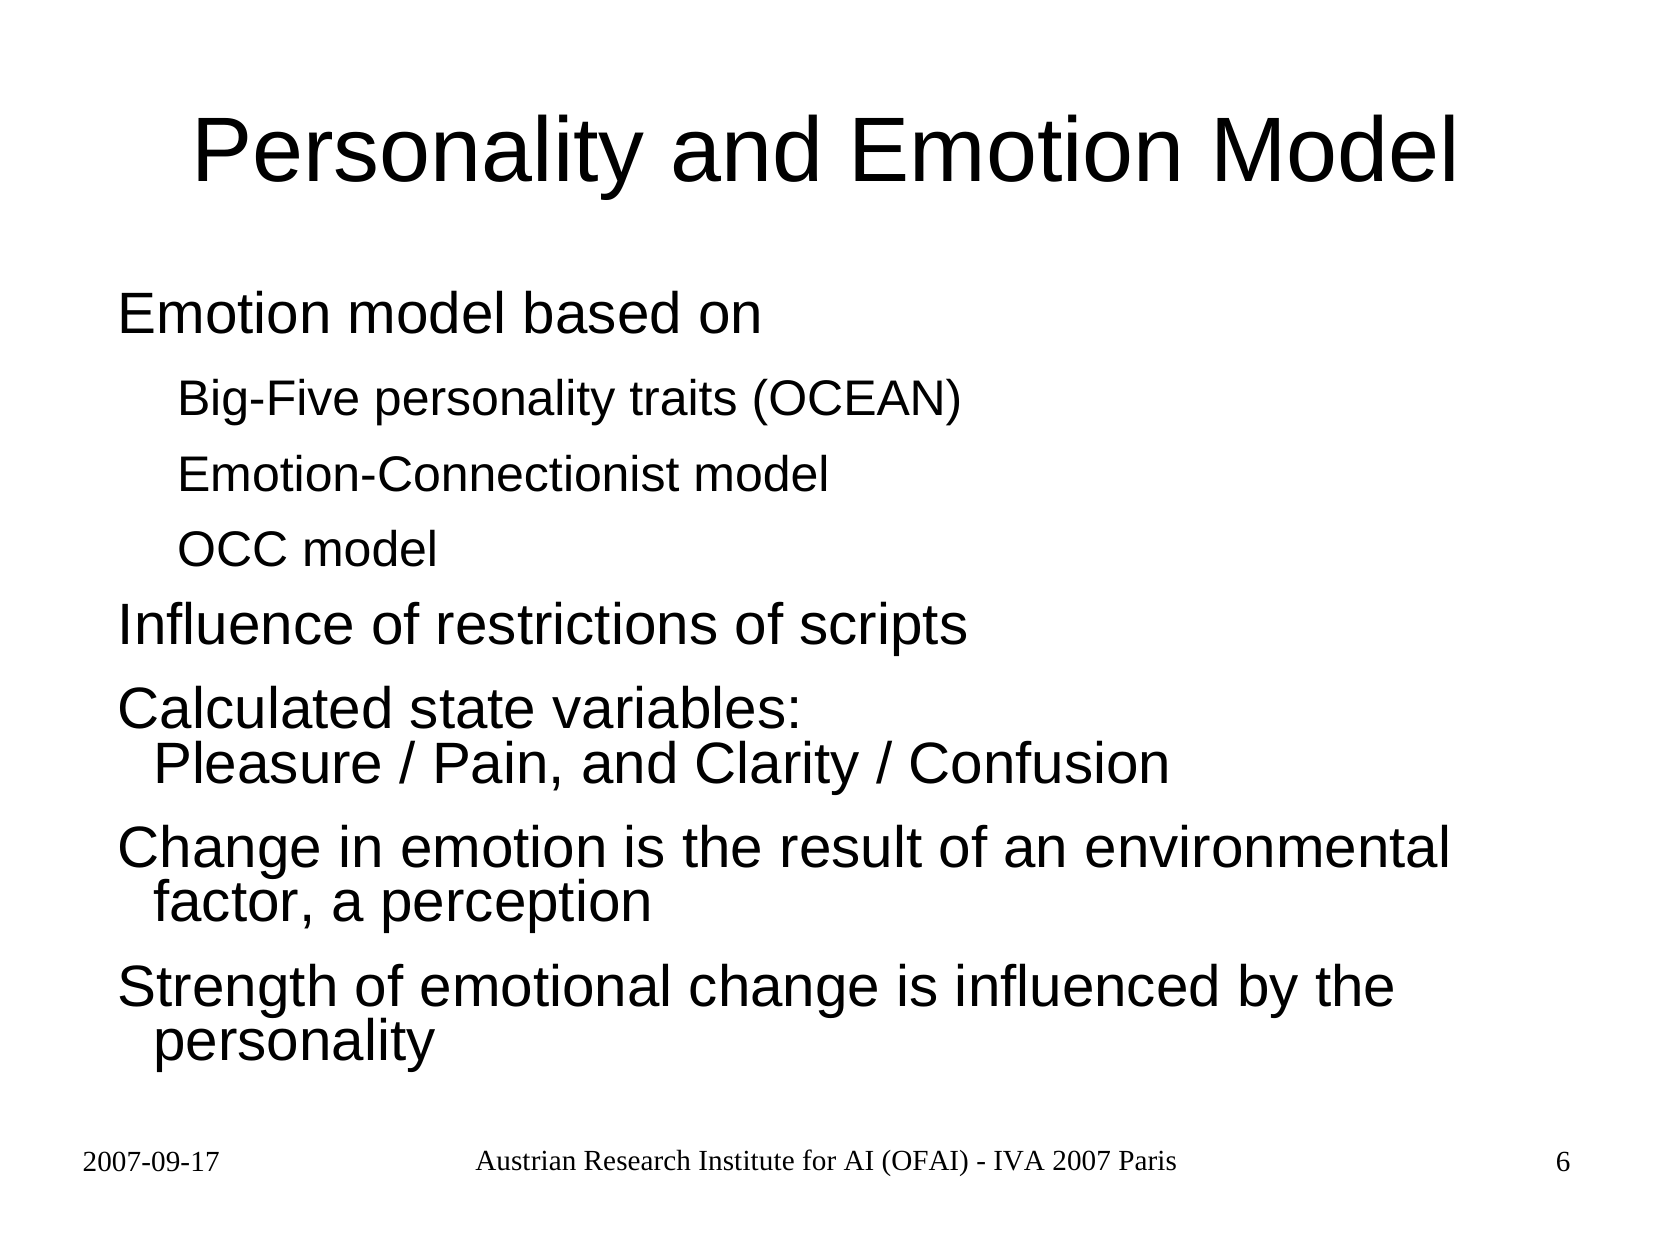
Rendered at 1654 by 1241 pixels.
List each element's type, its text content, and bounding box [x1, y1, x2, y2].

list Emotion model based on Big-Five personality traits (OCEAN) Emotion-Connectionist model OCC model Influence of restrictions of scripts Calculated state variables: Pleasure / Pain, and Clarity / Confusion Change in emotion is the result of an environmental factor, a perception Strength of emotional change is influenced by the personality [82, 290, 1571, 1241]
title Personality and Emotion Model [82, 49, 1571, 257]
